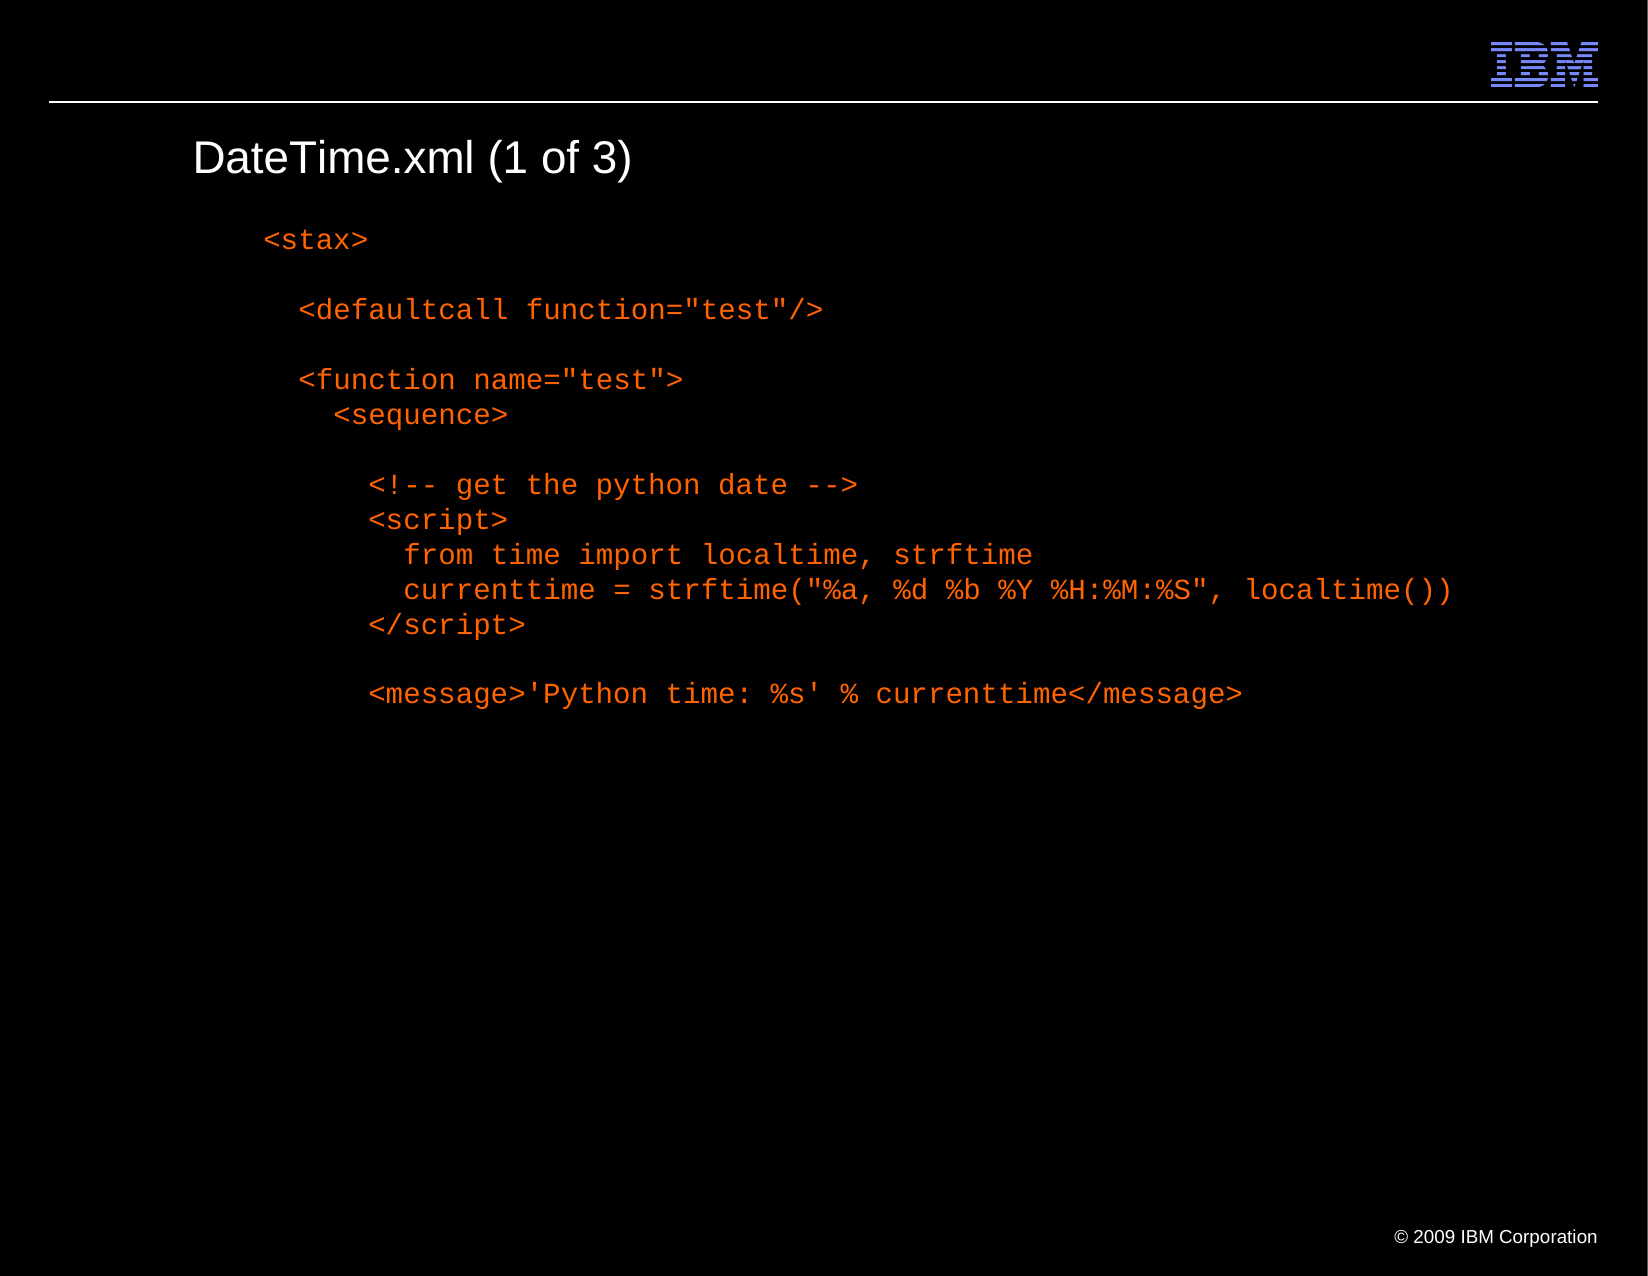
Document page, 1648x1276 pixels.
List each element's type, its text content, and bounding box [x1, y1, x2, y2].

title DateTime.xml (1 of 3) [175, 125, 1648, 219]
picture [1491, 42, 1598, 87]
text_box <stax> <defaultcall function="test"/> <function name="test"> <sequence> <!-- get the python date --> <script> from time import localtime, strftime currenttime = strftime("%a, %d %b %Y %H:%M:%S", localtime()) </script> <message>'Python time: %s' % currenttime</message> [248, 212, 1648, 788]
